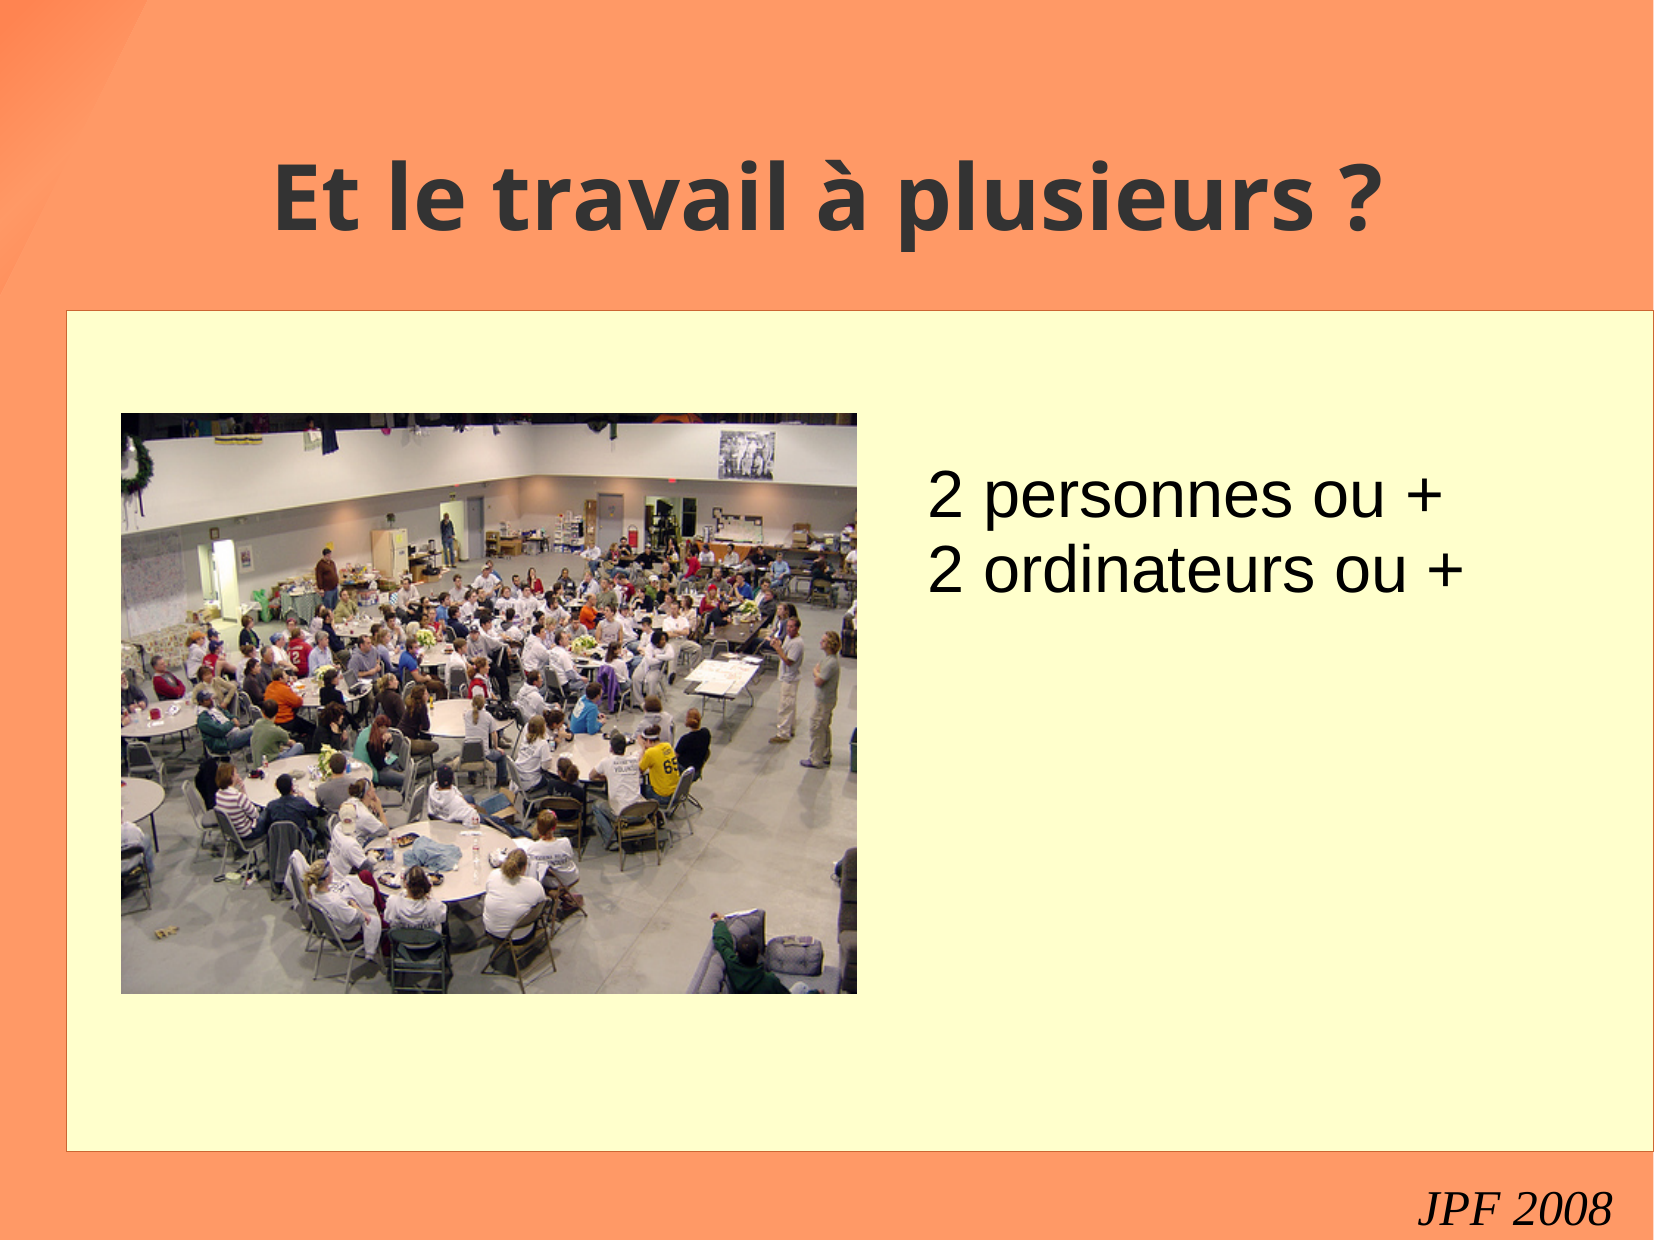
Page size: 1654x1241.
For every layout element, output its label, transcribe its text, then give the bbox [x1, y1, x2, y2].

list 2 personnes ou + 2 ordinateurs ou + [910, 456, 1600, 1239]
title Et le travail à plusieurs ? [121, 91, 1534, 299]
picture [121, 413, 857, 994]
